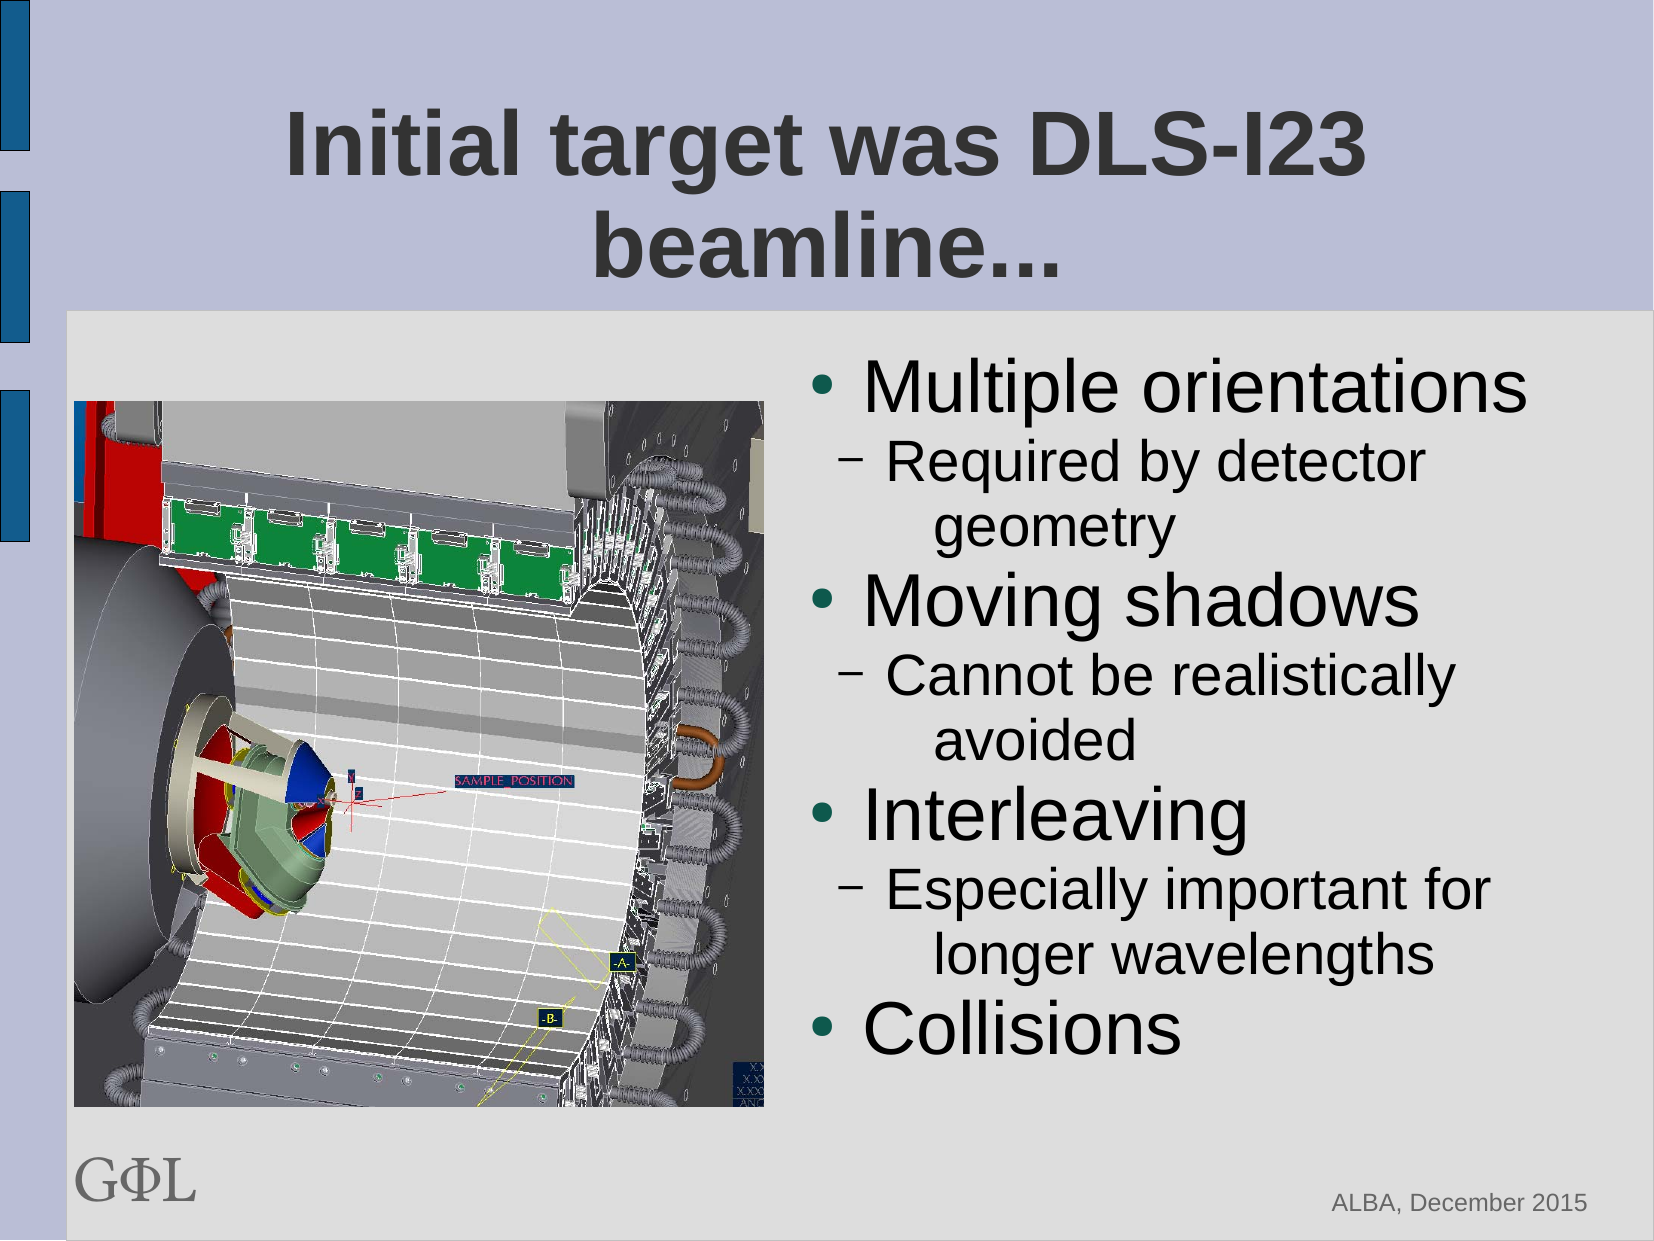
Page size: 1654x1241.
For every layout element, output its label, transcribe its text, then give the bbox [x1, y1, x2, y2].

list Multiple orientations Required by detector geometry Moving shadows Cannot be realistically avoided Interleaving Especially important for longer wavelengths Collisions [791, 344, 1630, 1164]
picture [74, 401, 764, 1107]
title Initial target was DLS-I23 beamline... [121, 91, 1534, 299]
